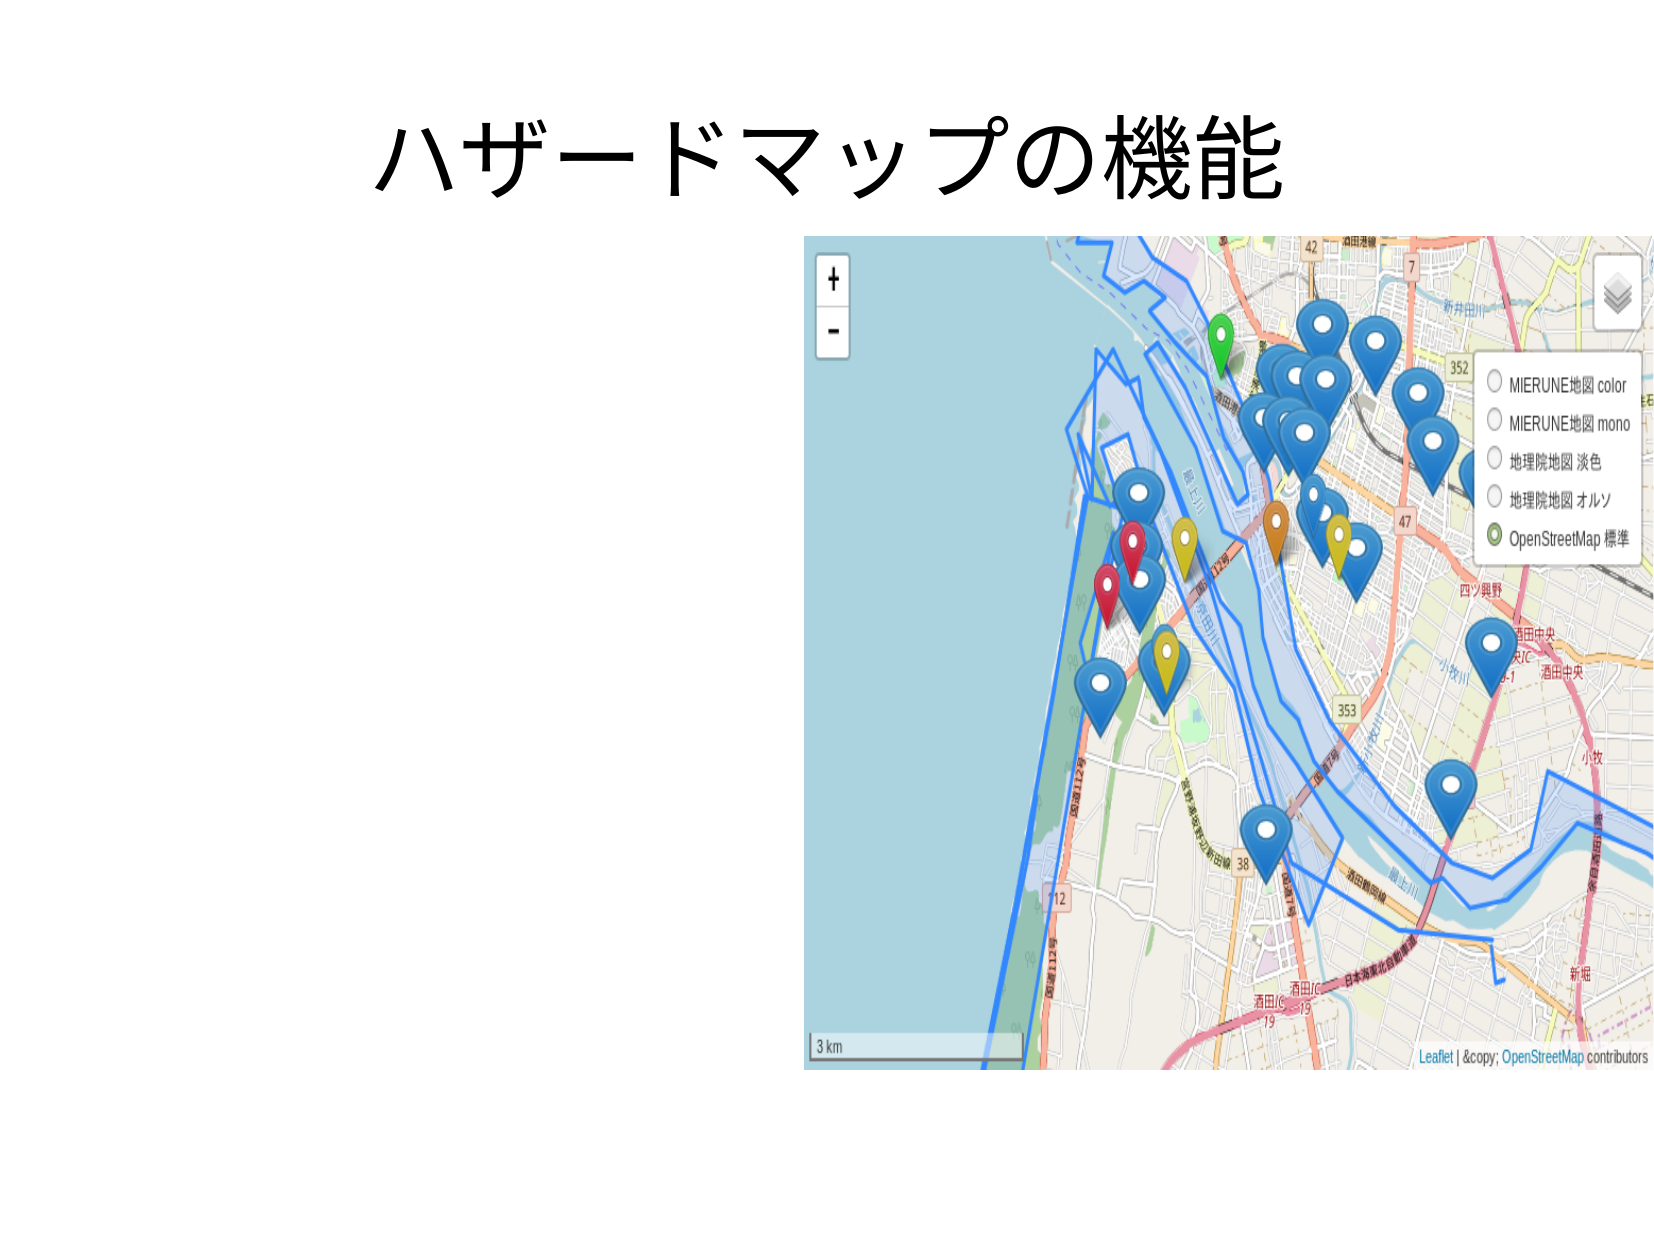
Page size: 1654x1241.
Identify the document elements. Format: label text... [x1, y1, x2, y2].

picture [804, 236, 1654, 1070]
title ハザードマップの機能 [82, 49, 1571, 257]
